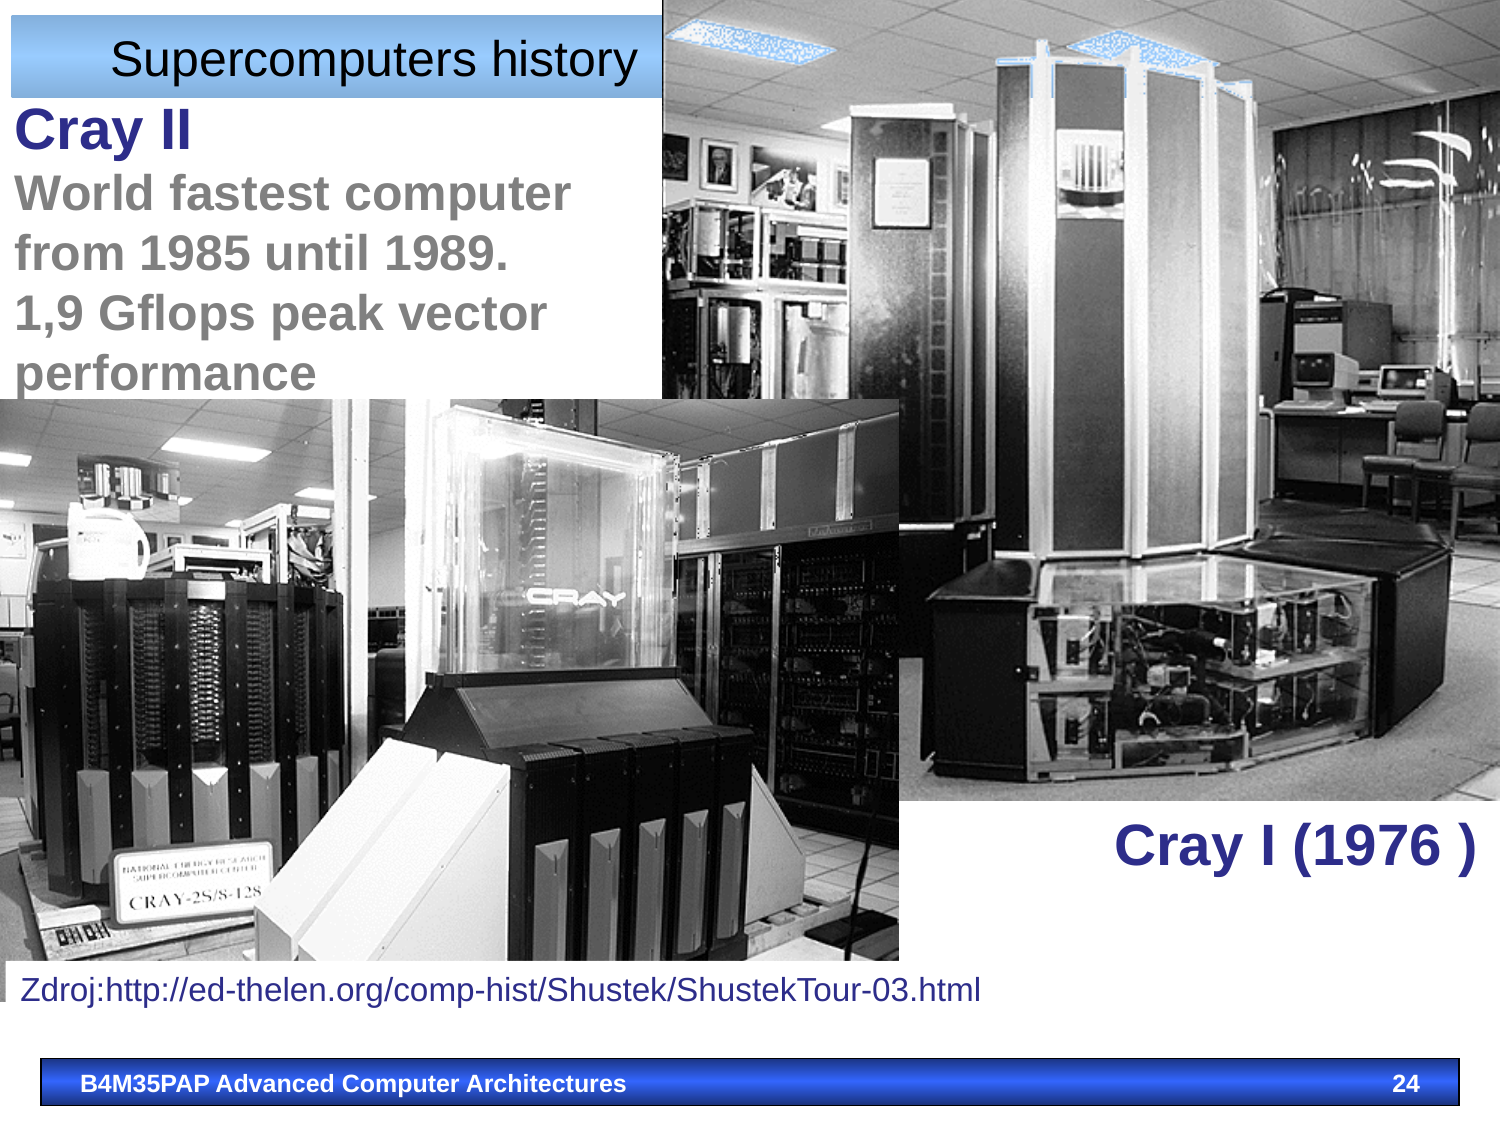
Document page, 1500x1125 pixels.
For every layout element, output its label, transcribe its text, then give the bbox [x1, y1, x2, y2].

text_box Zdroj:http://ed-thelen.org/comp-hist/Shustek/ShustekTour-03.html [5, 960, 998, 1016]
picture [0, 0, 1500, 1002]
title Supercomputers history [11, 15, 662, 83]
text_box Cray I (1976 ) [1087, 800, 1500, 885]
text_box Cray II World fastest computer from 1985 until 1989. 1,9 Gflops peak vector performance [0, 83, 668, 409]
